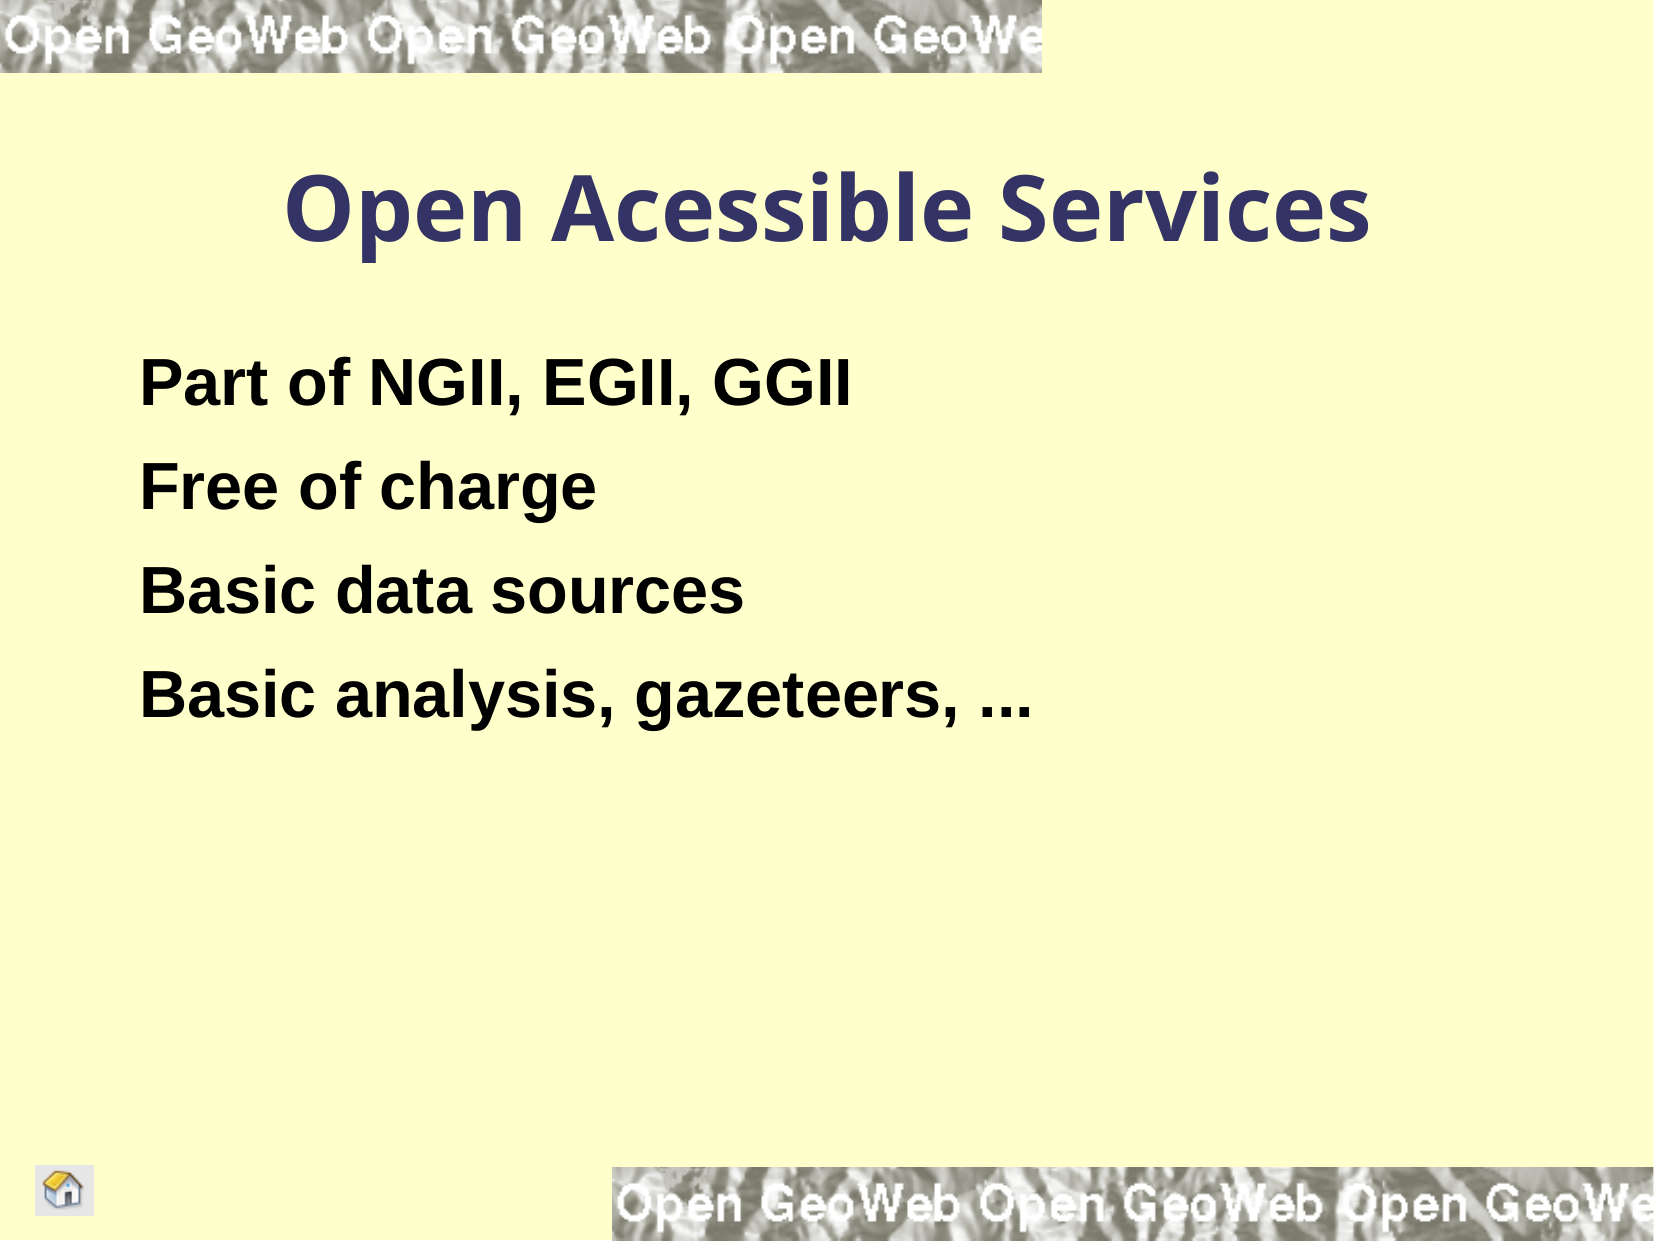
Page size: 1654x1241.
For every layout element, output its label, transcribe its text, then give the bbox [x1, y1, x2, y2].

picture [35, 1165, 94, 1216]
list Part of NGII, EGII, GGII Free of charge Basic data sources Basic analysis, gazeteers, ... [121, 344, 1534, 1127]
picture [0, 0, 1042, 73]
picture [612, 1167, 1654, 1241]
title Open Acessible Services [121, 102, 1534, 311]
